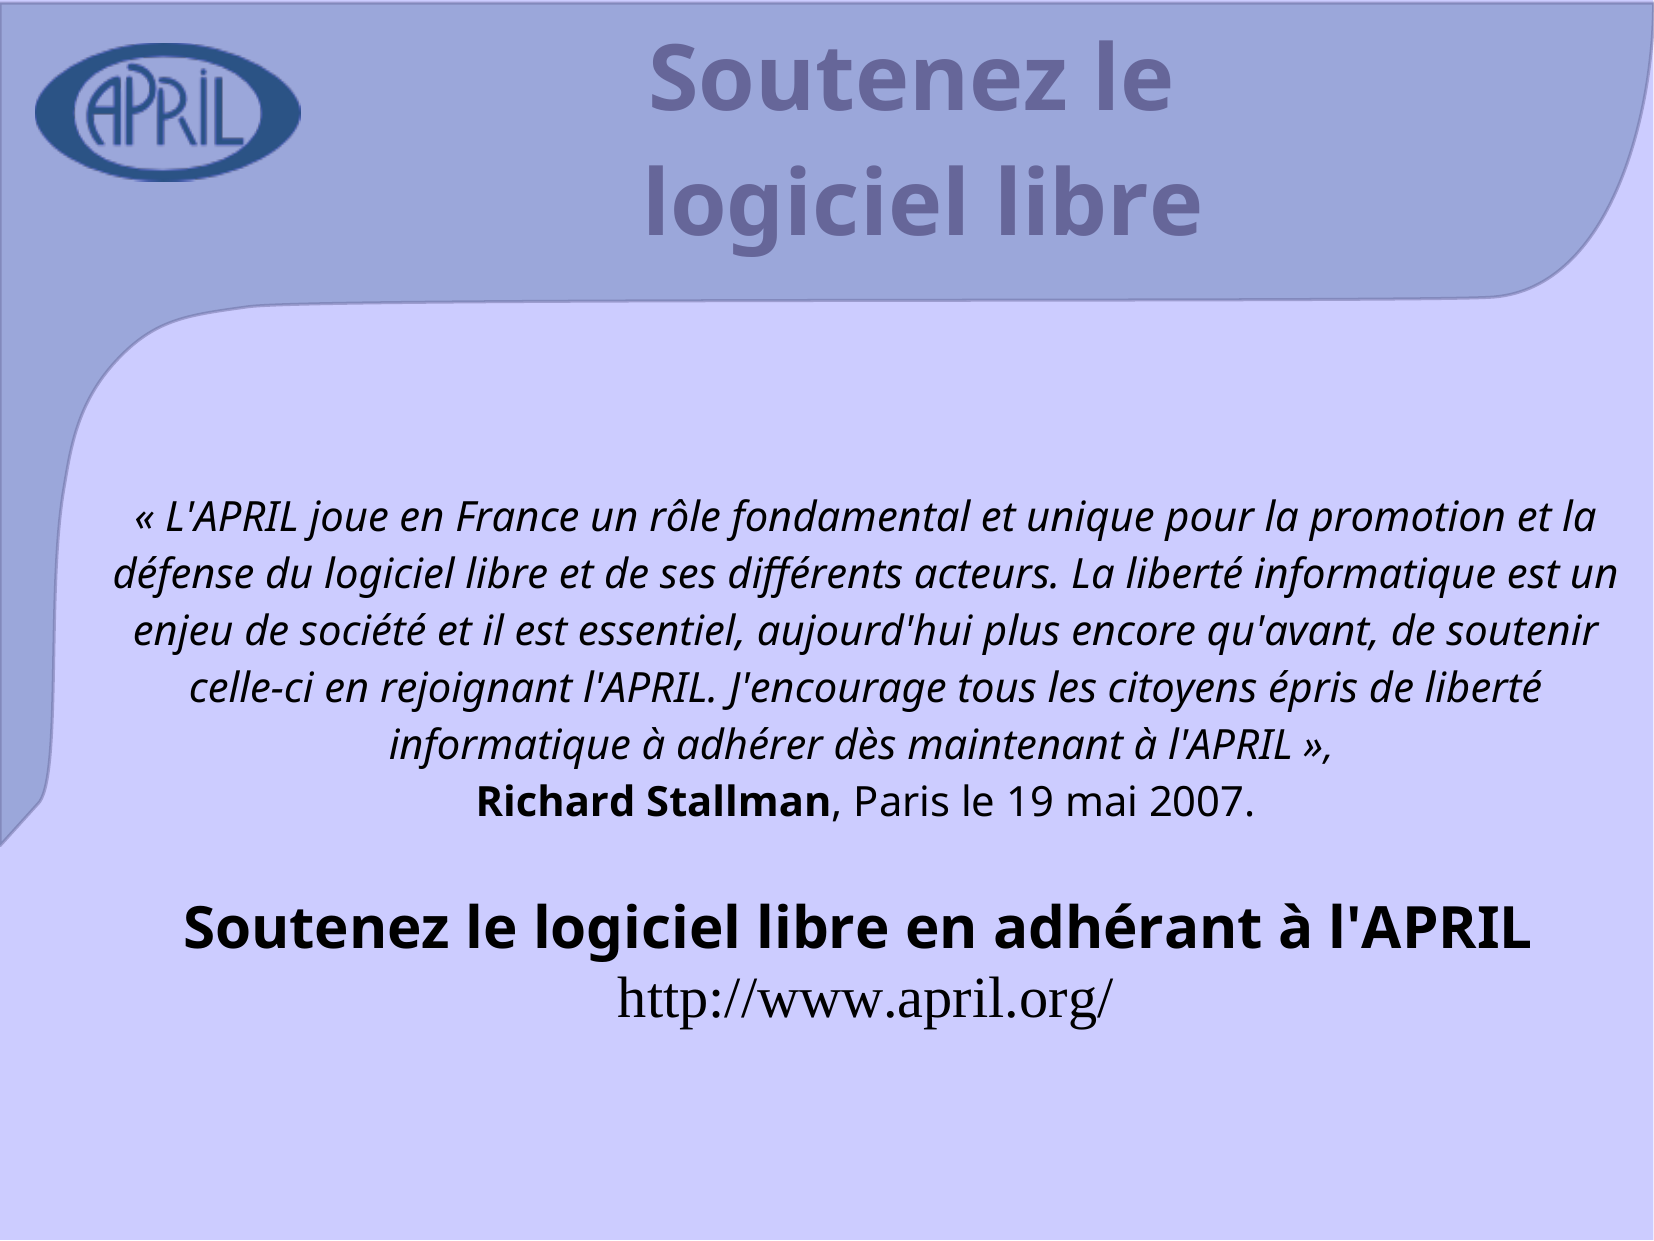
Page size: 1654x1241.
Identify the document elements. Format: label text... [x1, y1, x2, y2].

title Soutenez le logiciel libre [313, 30, 1534, 245]
subtitle « L'APRIL joue en France un rôle fondamental et unique pour la promotion et la défense du logiciel libre et de ses différents acteurs. La liberté informatique est un enjeu de société et il est essentiel, aujourd'hui plus encore qu'avant, de soutenir celle-ci en rejoignant l'APRIL. J'encourage tous les citoyens épris de liberté informatique à adhérer dès maintenant à l'APRIL », Richard Stallman, Paris le 19 mai 2007. Soutenez le logiciel libre en adhérant à l'APRIL http://www.april.org/ [109, 324, 1623, 1192]
picture [35, 43, 301, 182]
